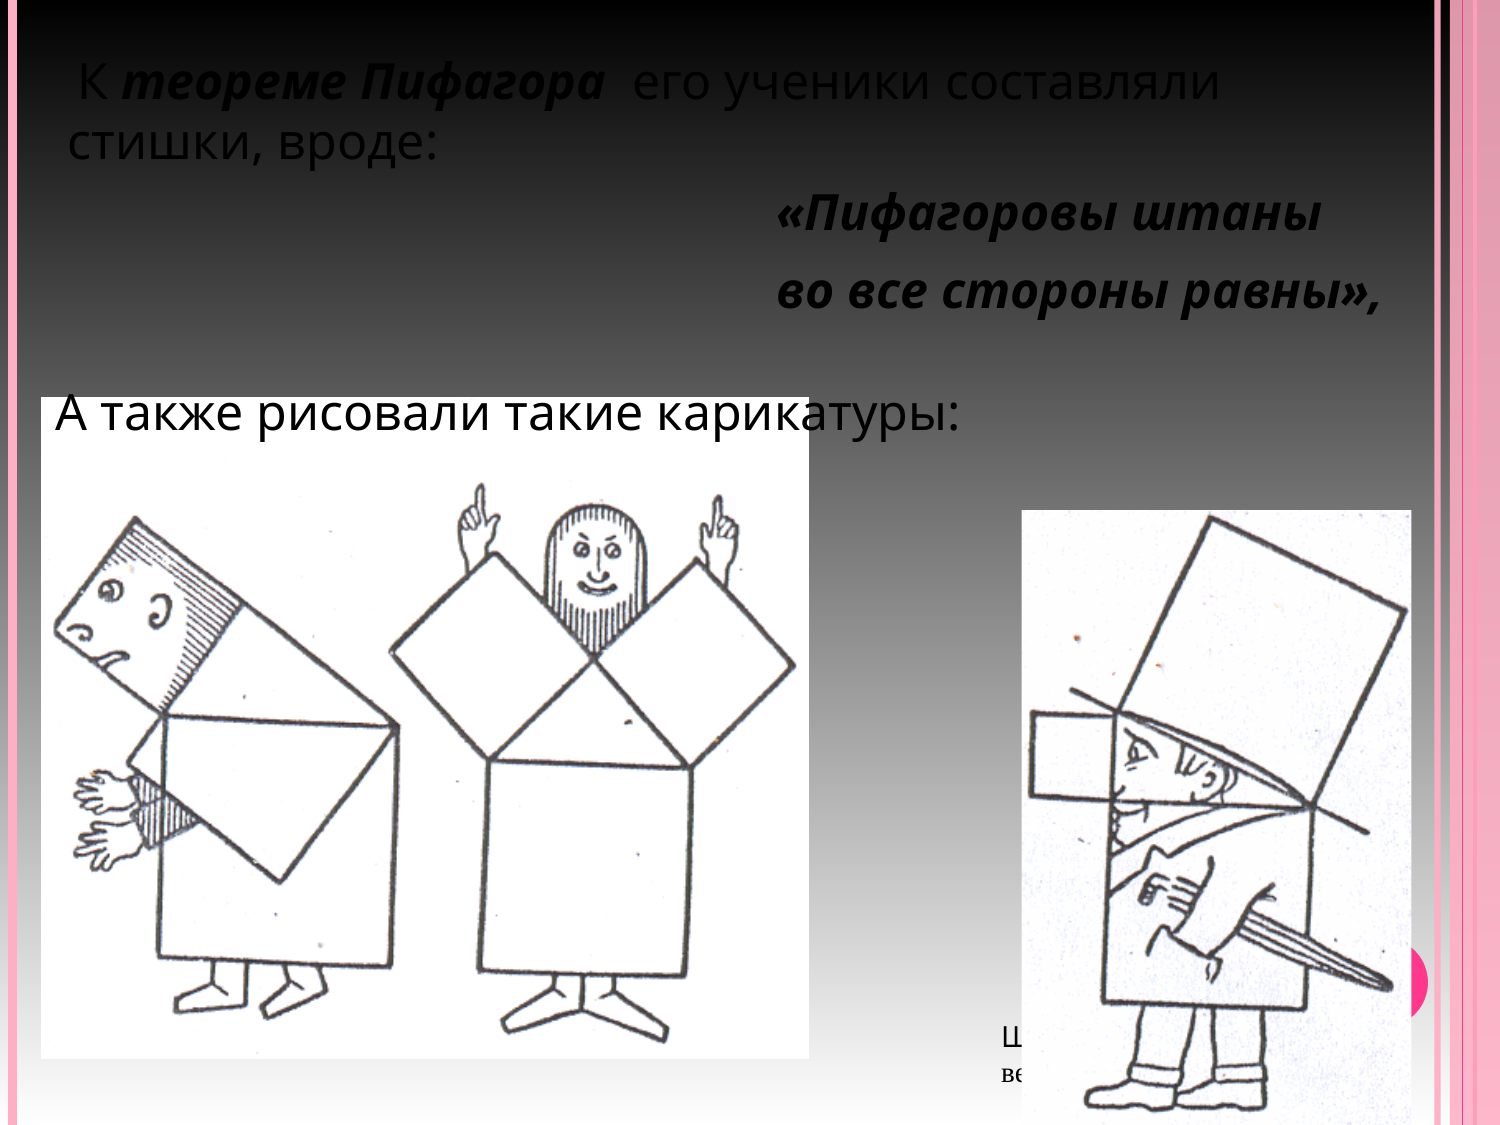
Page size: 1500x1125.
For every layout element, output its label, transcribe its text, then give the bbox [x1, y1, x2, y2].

picture [41, 449, 809, 1059]
text_box А также рисовали такие карикатуры: [41, 373, 1069, 449]
text_box Шарж из учебника XVI века. [986, 1011, 1021, 1097]
text_box «Пифагоровы штаны во все стороны равны», [761, 172, 1471, 327]
picture [1021, 510, 1412, 1125]
text_box К теореме Пифагора его ученики составляли стишки, вроде: [53, 42, 1436, 178]
